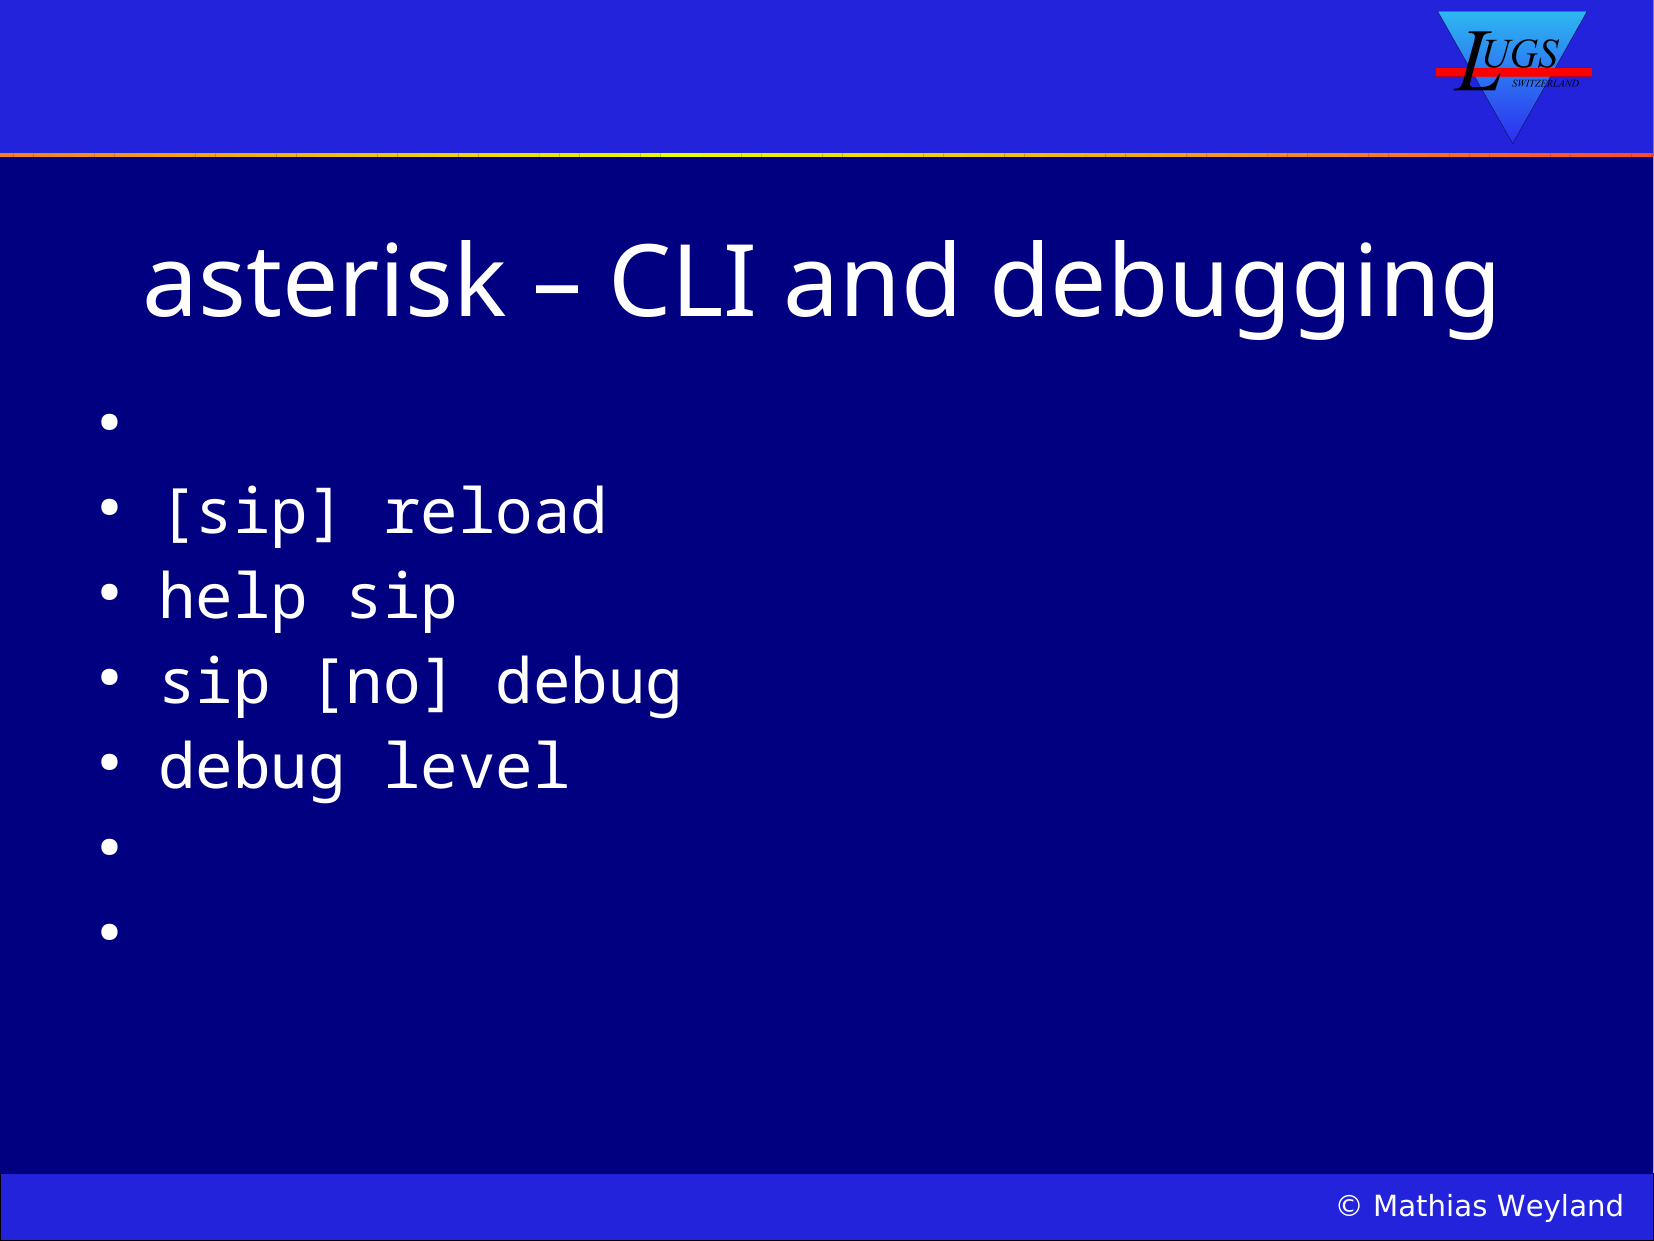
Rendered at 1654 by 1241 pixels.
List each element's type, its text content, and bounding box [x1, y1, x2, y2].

text_box asterisk – CLI and debugging [44, 209, 1602, 370]
text_box [0, 0, 1654, 157]
text_box © Mathias Weyland [1334, 1189, 1644, 1241]
text_box [sip] reload help sip sip [no] debug debug level [98, 381, 1636, 966]
picture [1436, 11, 1592, 144]
text_box [0, 1173, 1654, 1241]
